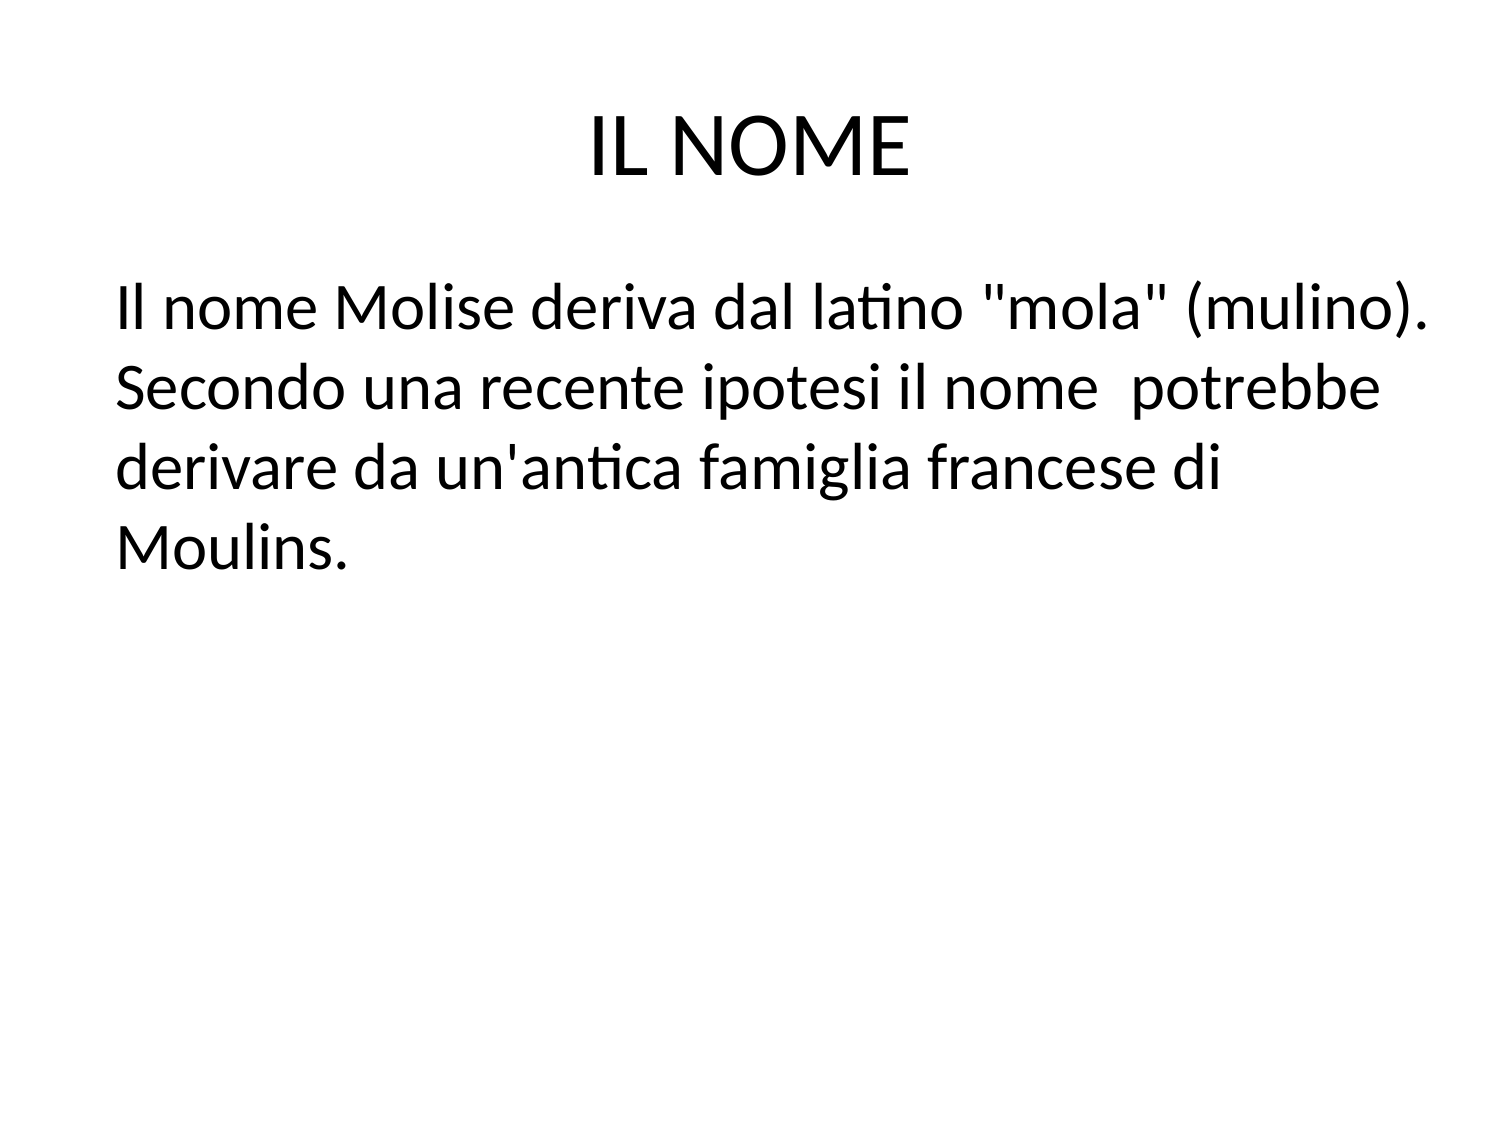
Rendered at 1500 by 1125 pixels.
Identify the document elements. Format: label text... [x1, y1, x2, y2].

list Il nome Molise deriva dal latino "mola" (mulino). Secondo una recente ipotesi il nome potrebbe derivare da un'antica famiglia francese di Moulins. [100, 255, 1451, 998]
title IL NOME [75, 45, 1425, 233]
